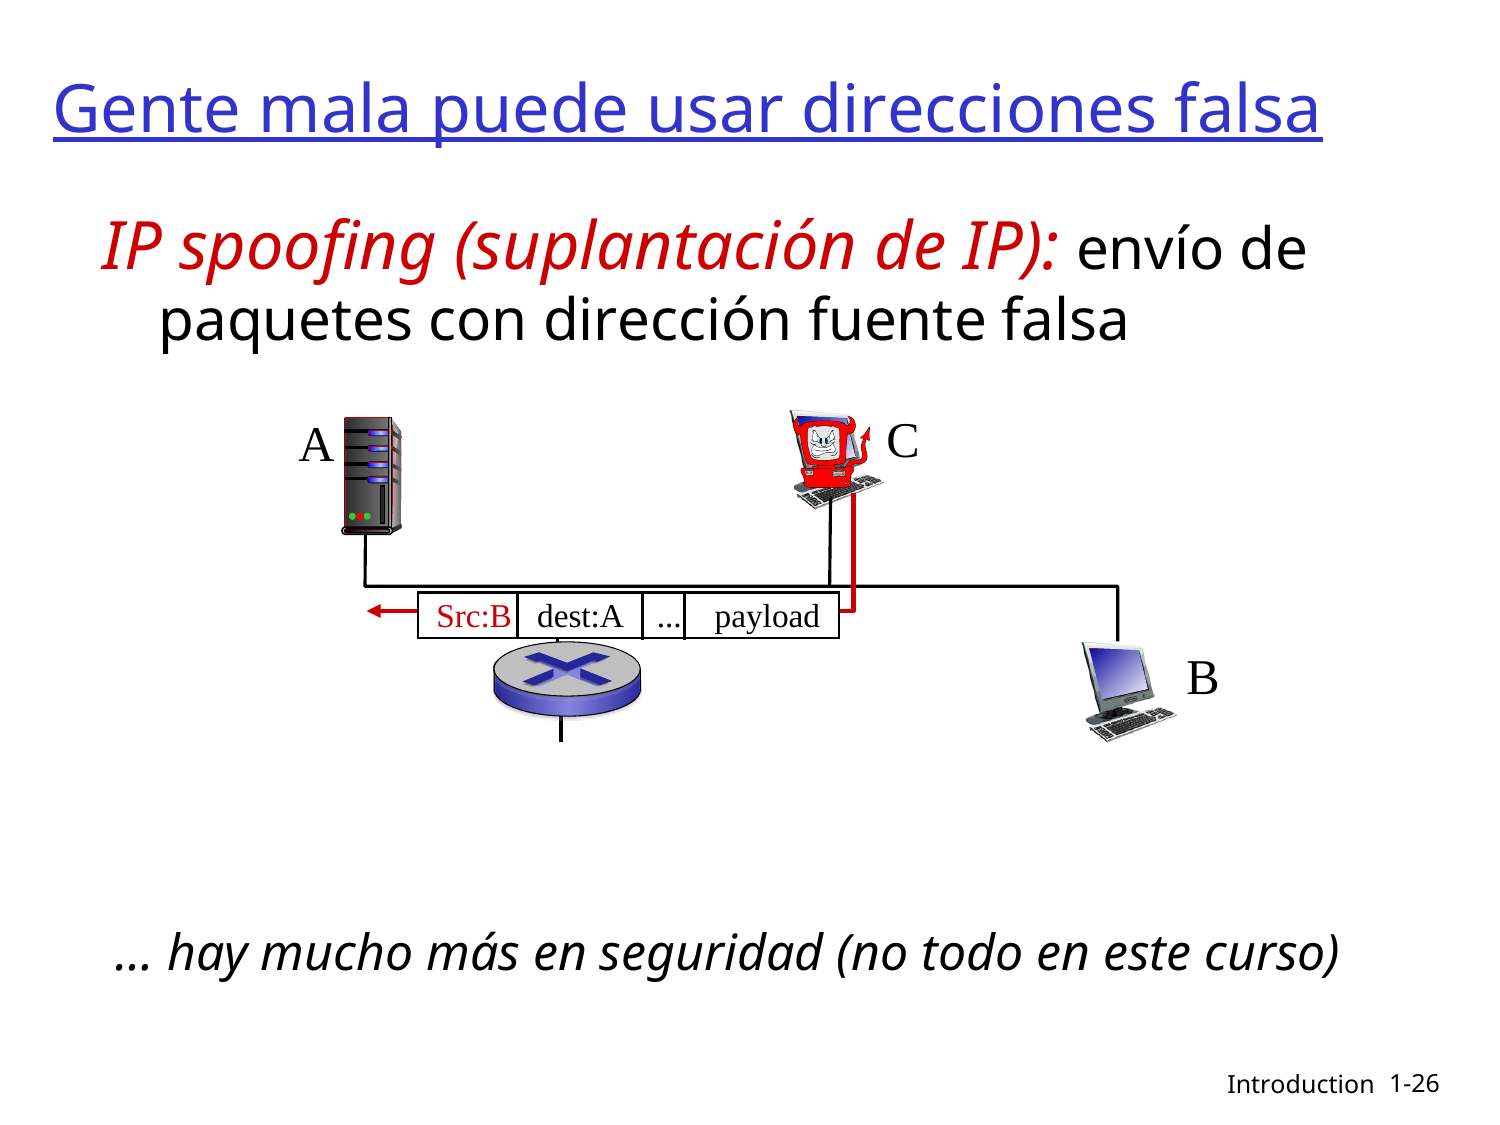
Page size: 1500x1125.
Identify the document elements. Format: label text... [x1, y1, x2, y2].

text_box [341, 417, 402, 535]
picture [1078, 637, 1200, 750]
text_box Introduction [914, 1060, 1390, 1109]
picture [792, 415, 871, 489]
text_box [1089, 648, 1148, 700]
text_box B [1200, 678, 1212, 692]
text_box B [1154, 636, 1235, 712]
text_box B [1200, 663, 1209, 676]
list IP spoofing (suplantación de IP): envío de paquetes con dirección fuente falsa [87, 195, 1463, 848]
text_box Src:B dest:A ... payload [403, 586, 854, 642]
text_box A [266, 403, 350, 480]
text_box [493, 641, 641, 717]
text_box … hay mucho más en seguridad (no todo en este curso) [83, 912, 1357, 988]
title Gente mala puede usar direcciones falsa [37, 23, 1463, 188]
text_box 1-<number> [1365, 1060, 1477, 1106]
text_box C [854, 399, 935, 476]
